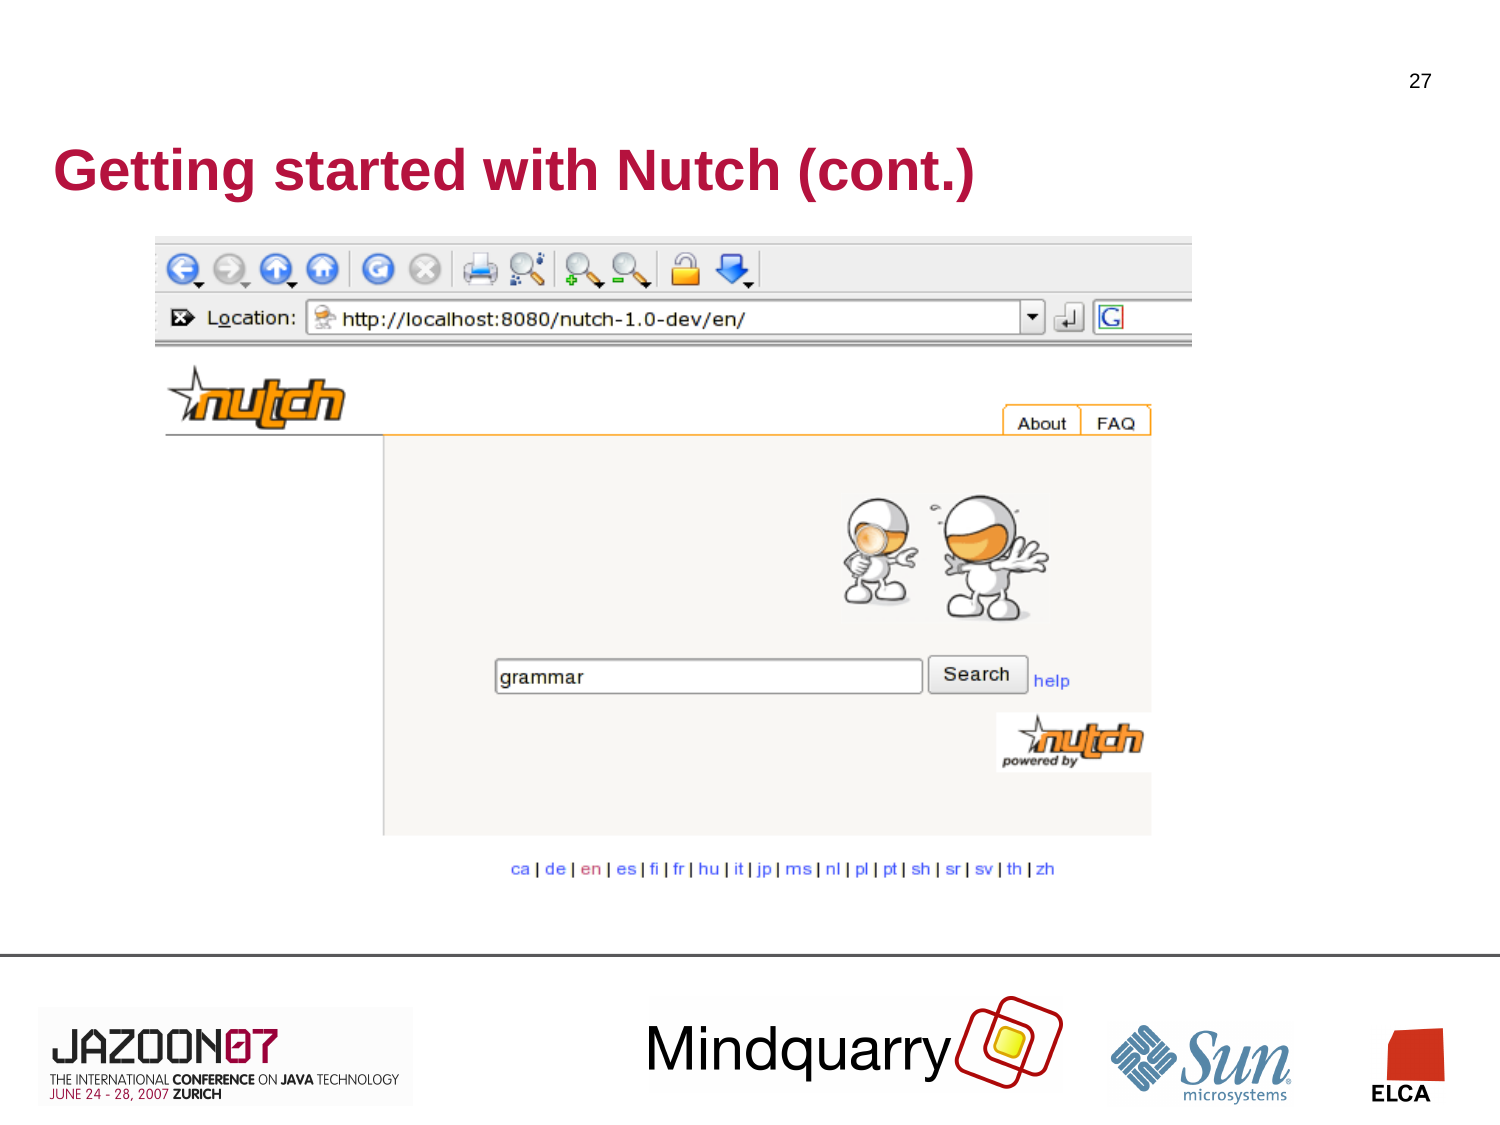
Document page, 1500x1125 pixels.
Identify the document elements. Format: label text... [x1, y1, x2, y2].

picture [1370, 1025, 1446, 1105]
picture [1107, 1021, 1294, 1107]
picture [38, 1007, 413, 1106]
picture [155, 236, 1192, 944]
picture [649, 996, 1063, 1093]
title Getting started with Nutch (cont.) [53, 119, 1447, 231]
